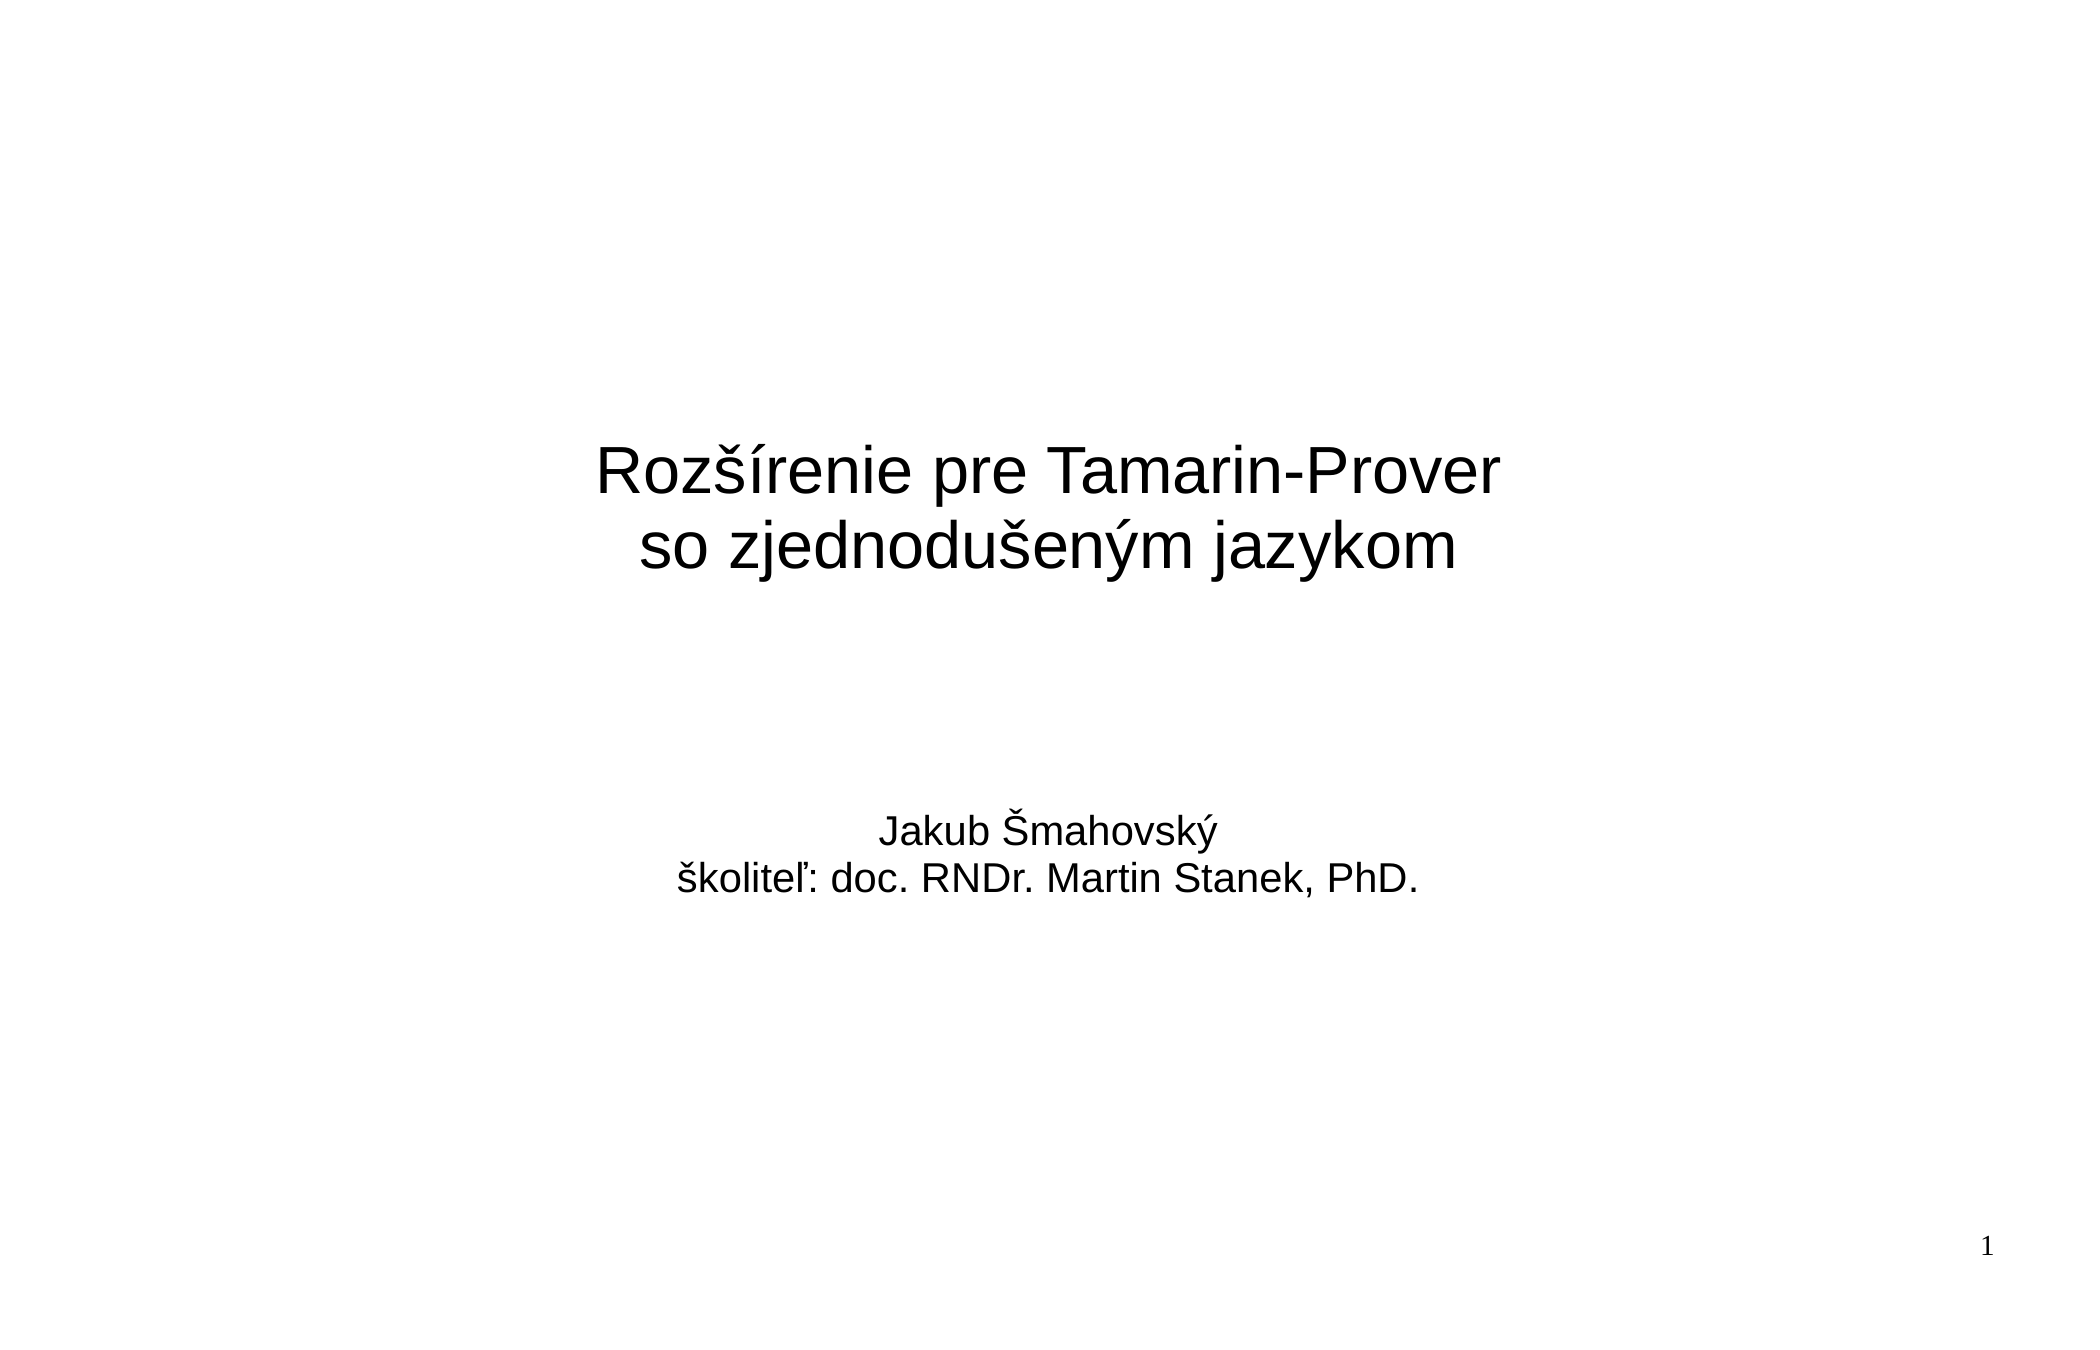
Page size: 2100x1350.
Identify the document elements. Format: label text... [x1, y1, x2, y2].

title Rozšírenie pre Tamarin-Prover so zjednodušeným jazykom [152, 395, 1946, 621]
subtitle Jakub Šmahovský školiteľ: doc. RNDr. Martin Stanek, PhD. [171, 457, 1926, 1308]
